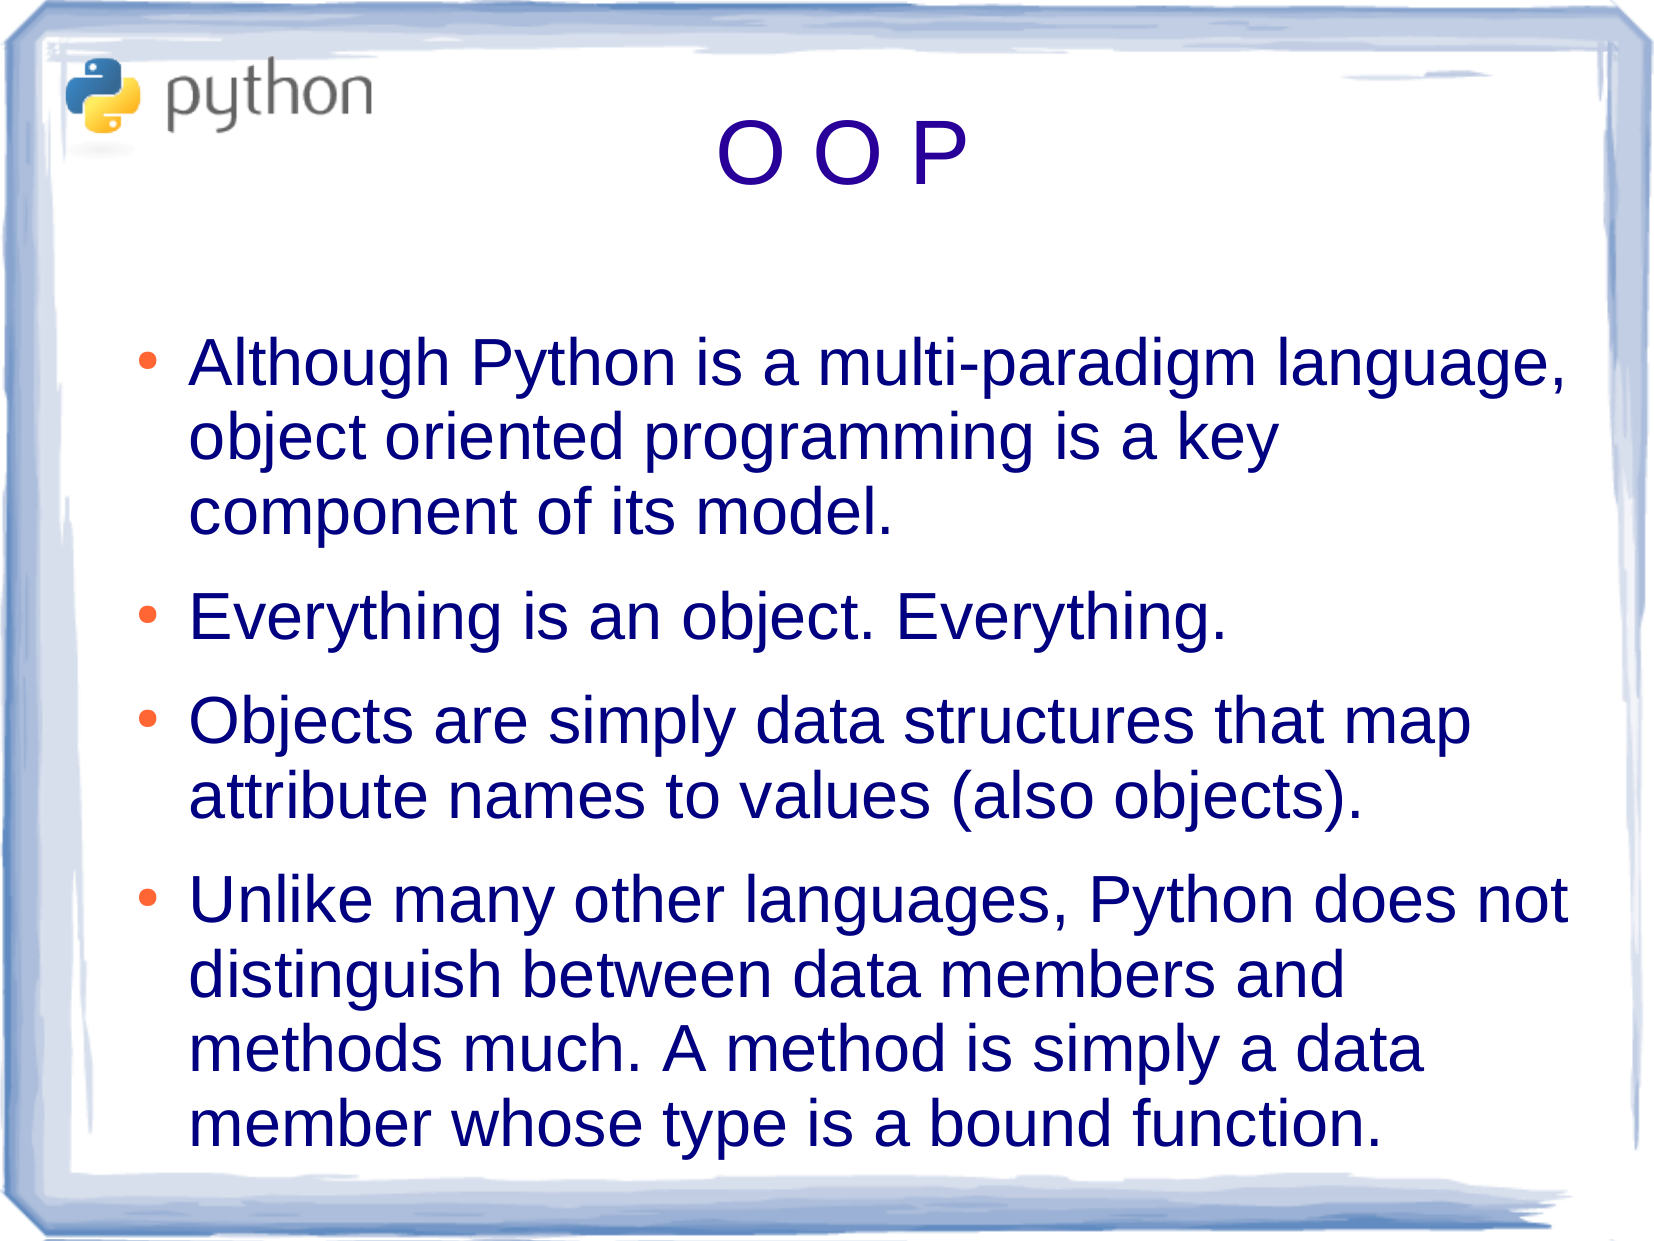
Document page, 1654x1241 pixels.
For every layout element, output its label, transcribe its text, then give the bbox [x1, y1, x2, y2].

title O O P [82, 49, 1571, 257]
picture [0, 0, 1654, 1241]
list Although Python is a multi-paradigm language, object oriented programming is a key component of its model. Everything is an object. Everything. Objects are simply data structures that map attribute names to values (also objects). Unlike many other languages, Python does not distinguish between data members and methods much. A method is simply a data member whose type is a bound function. [118, 324, 1571, 1162]
